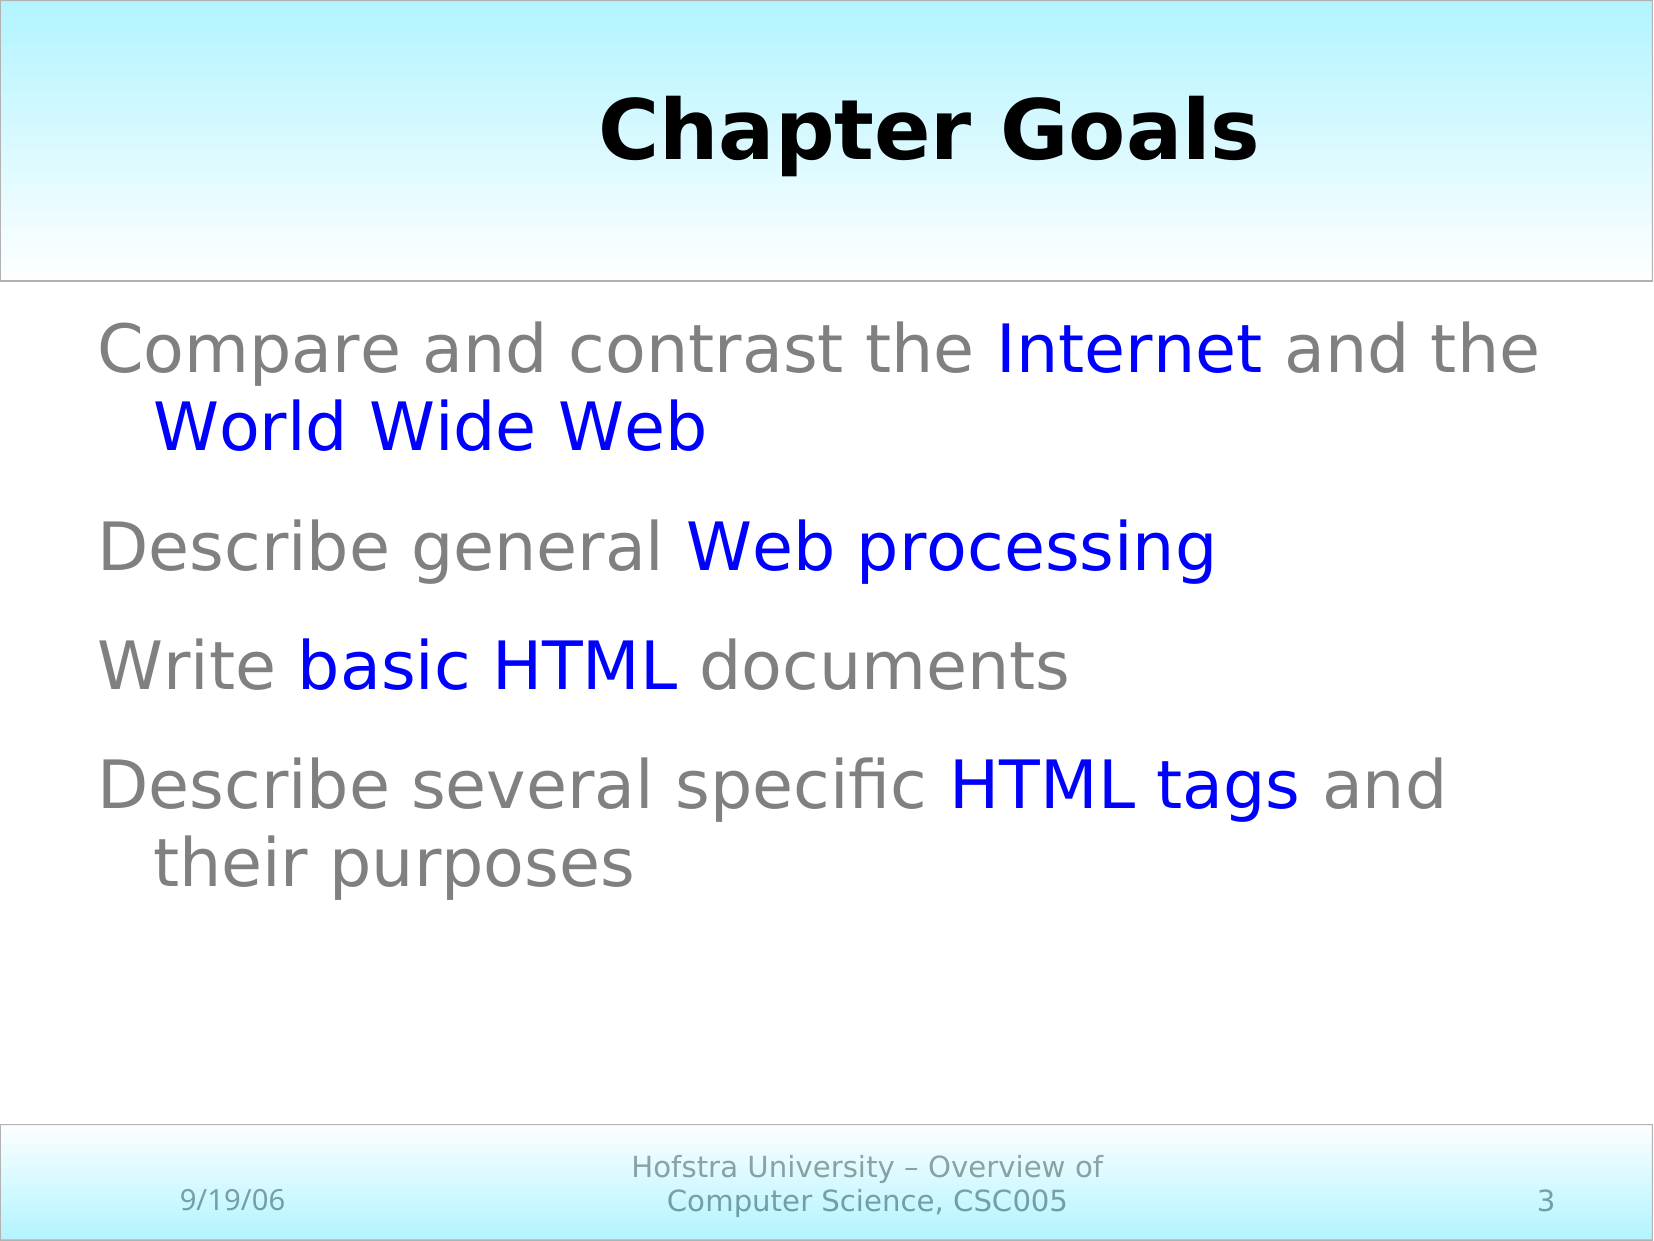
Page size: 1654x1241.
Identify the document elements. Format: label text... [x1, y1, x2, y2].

title Chapter Goals [247, 27, 1612, 235]
list Compare and contrast the Internet and the World Wide Web Describe general Web processing Write basic HTML documents Describe several specific HTML tags and their purposes [82, 303, 1571, 1131]
